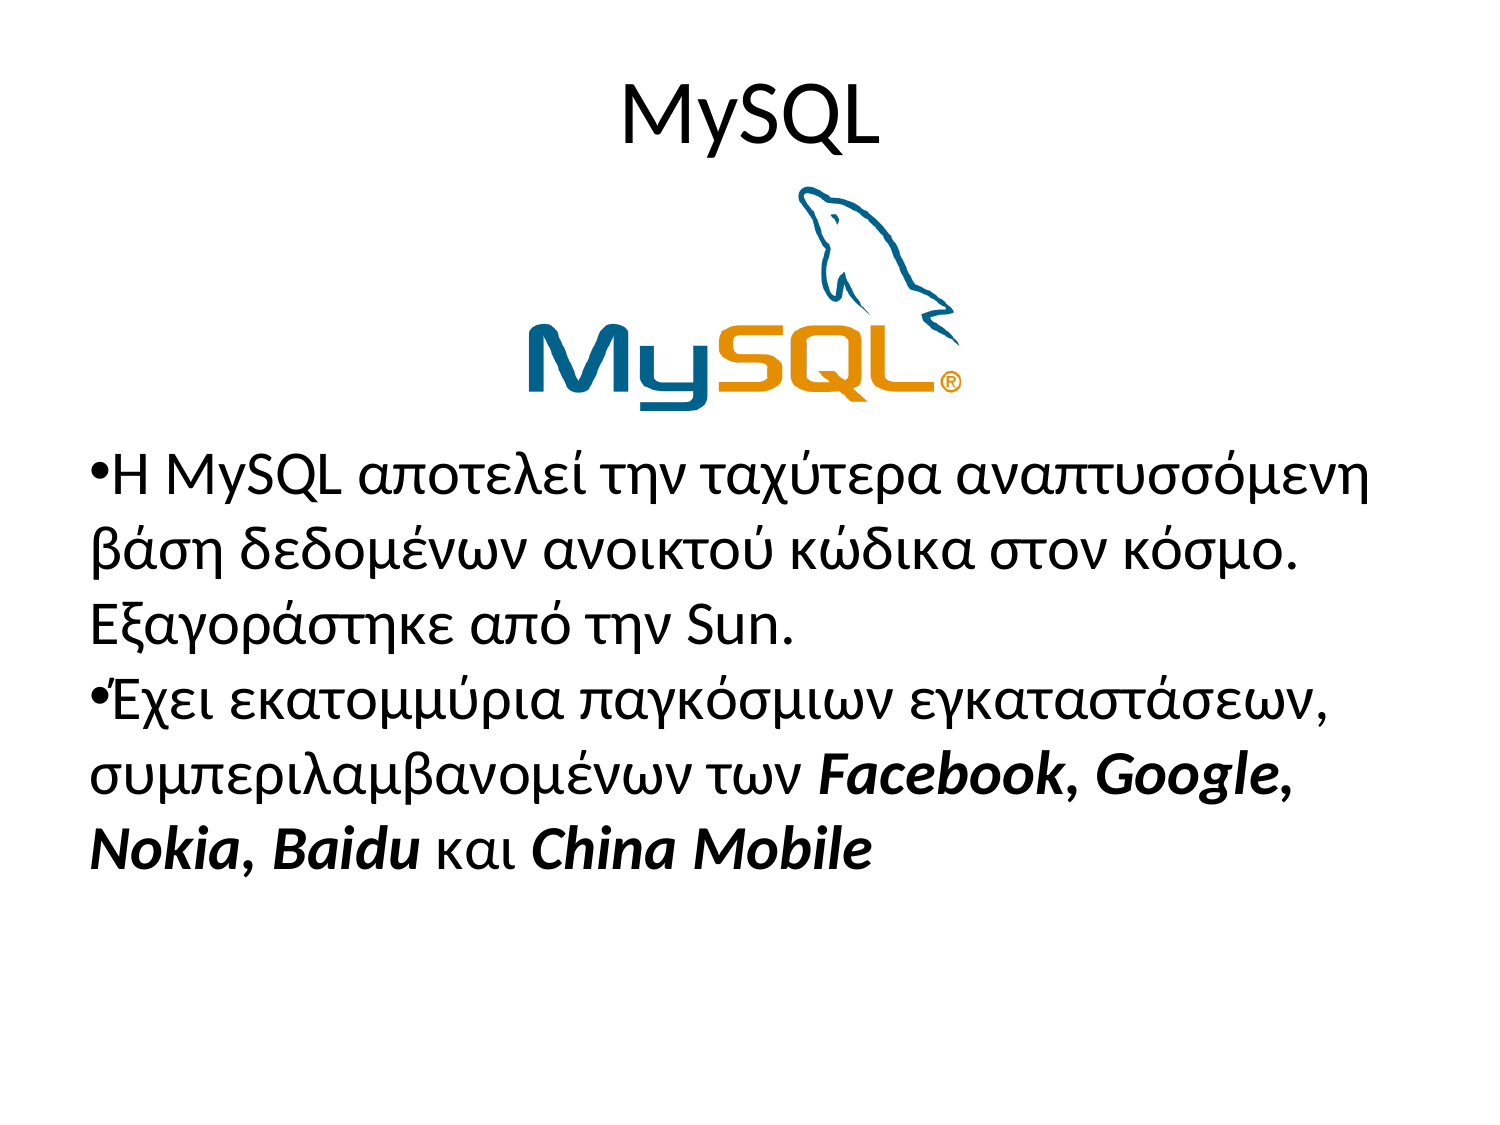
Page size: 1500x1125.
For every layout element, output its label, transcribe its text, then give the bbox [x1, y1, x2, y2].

picture [528, 186, 961, 411]
text_box H MySQL αποτελεί την ταχύτερα αναπτυσσόμενη βάση δεδομένων ανοικτού κώδικα στον κόσμο. Εξαγοράστηκε από την Sun. Έχει εκατομμύρια παγκόσμιων εγκαταστάσεων, συμπεριλαμβανομένων των Facebook, Google, Nokia, Baidu και China Mobile [75, 424, 1426, 1031]
text_box MySQL [75, 45, 1426, 233]
